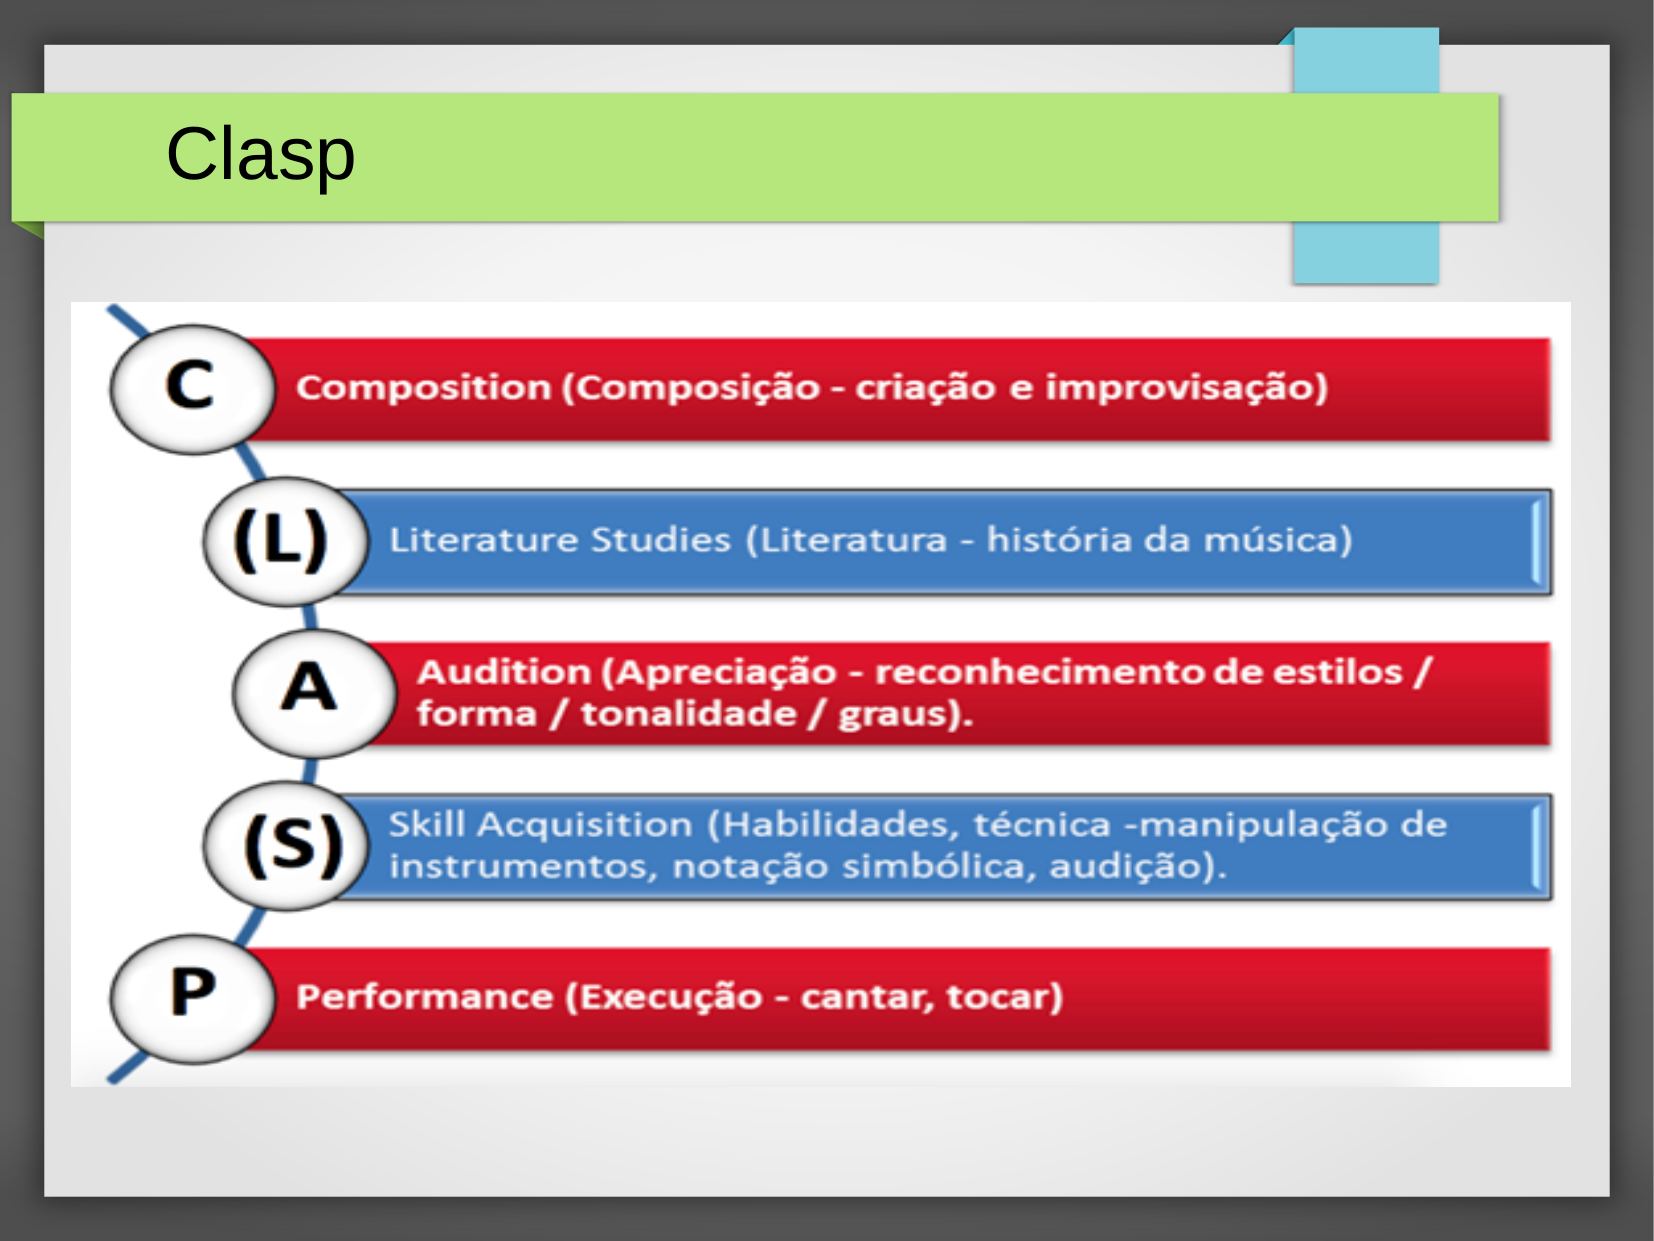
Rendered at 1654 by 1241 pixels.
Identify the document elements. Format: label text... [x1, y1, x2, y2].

picture [0, 0, 1654, 1241]
title Clasp [82, 94, 1264, 213]
